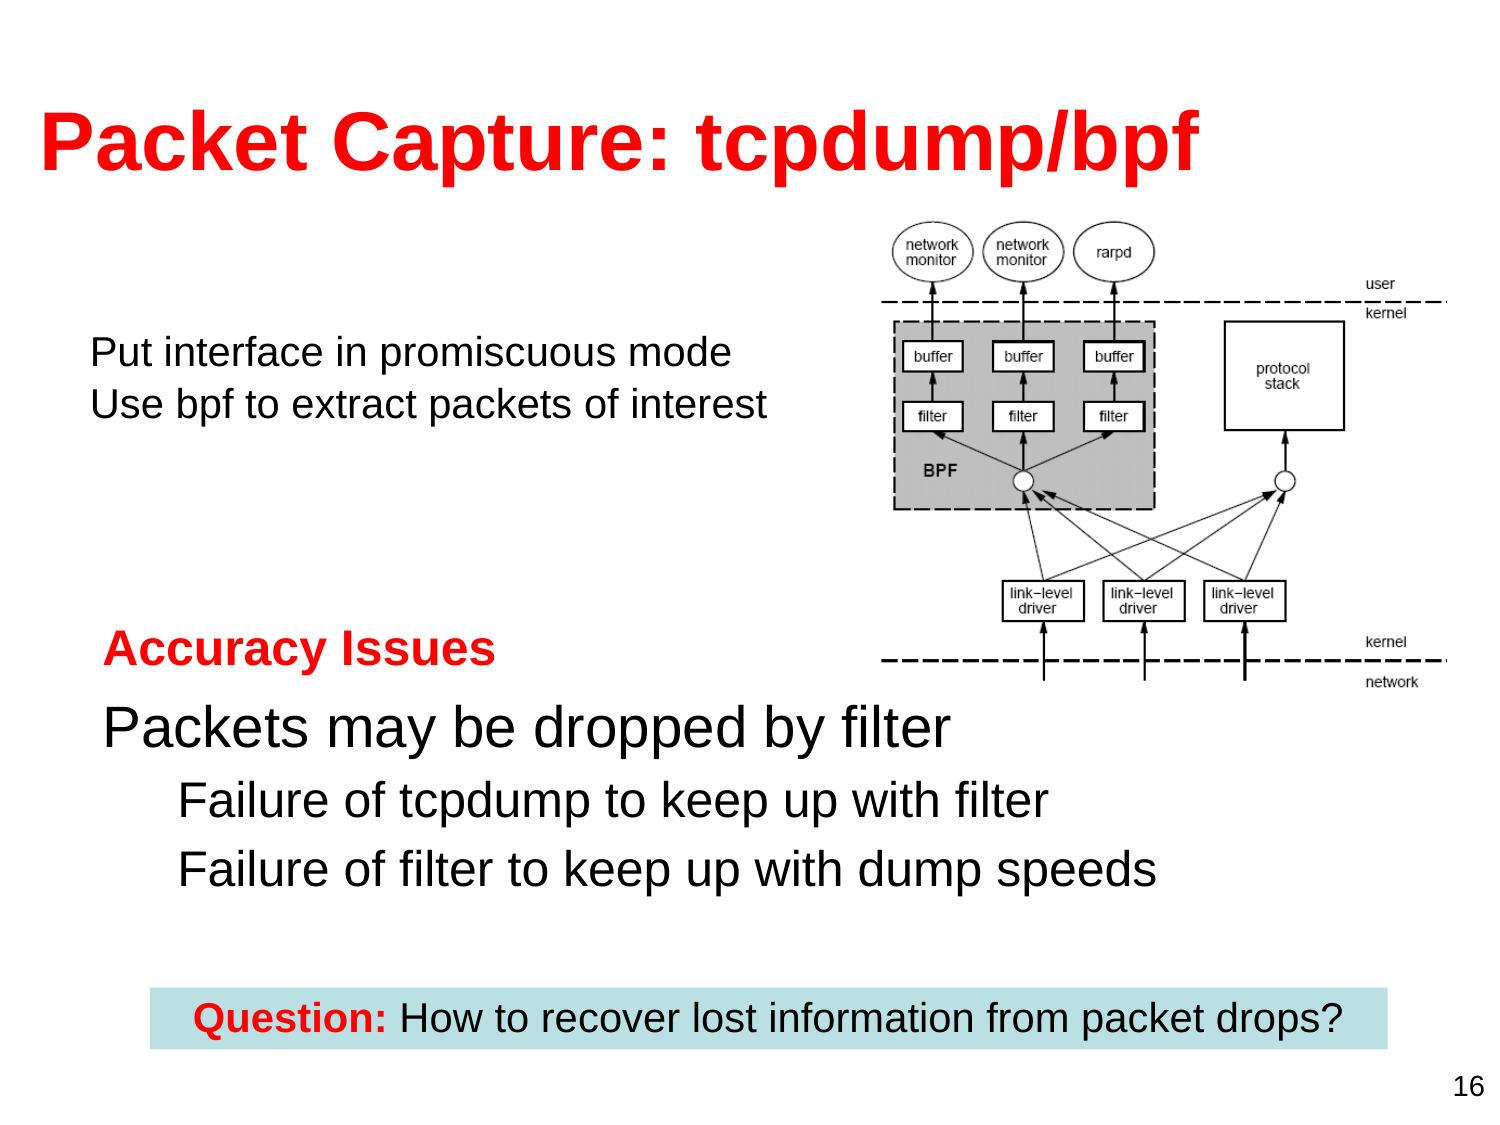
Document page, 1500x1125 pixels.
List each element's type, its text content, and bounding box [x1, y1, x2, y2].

text_box Accuracy Issues [87, 612, 638, 684]
picture [875, 212, 1460, 696]
text_box Packets may be dropped by filter Failure of tcpdump to keep up with filter Failure of filter to keep up with dump speeds [87, 687, 1438, 888]
list Put interface in promiscuous mode Use bpf to extract packets of interest [74, 324, 850, 476]
text_box Question: How to recover lost information from packet drops? [149, 987, 1388, 1050]
title Packet Capture: tcpdump/bpf [24, 47, 1463, 236]
